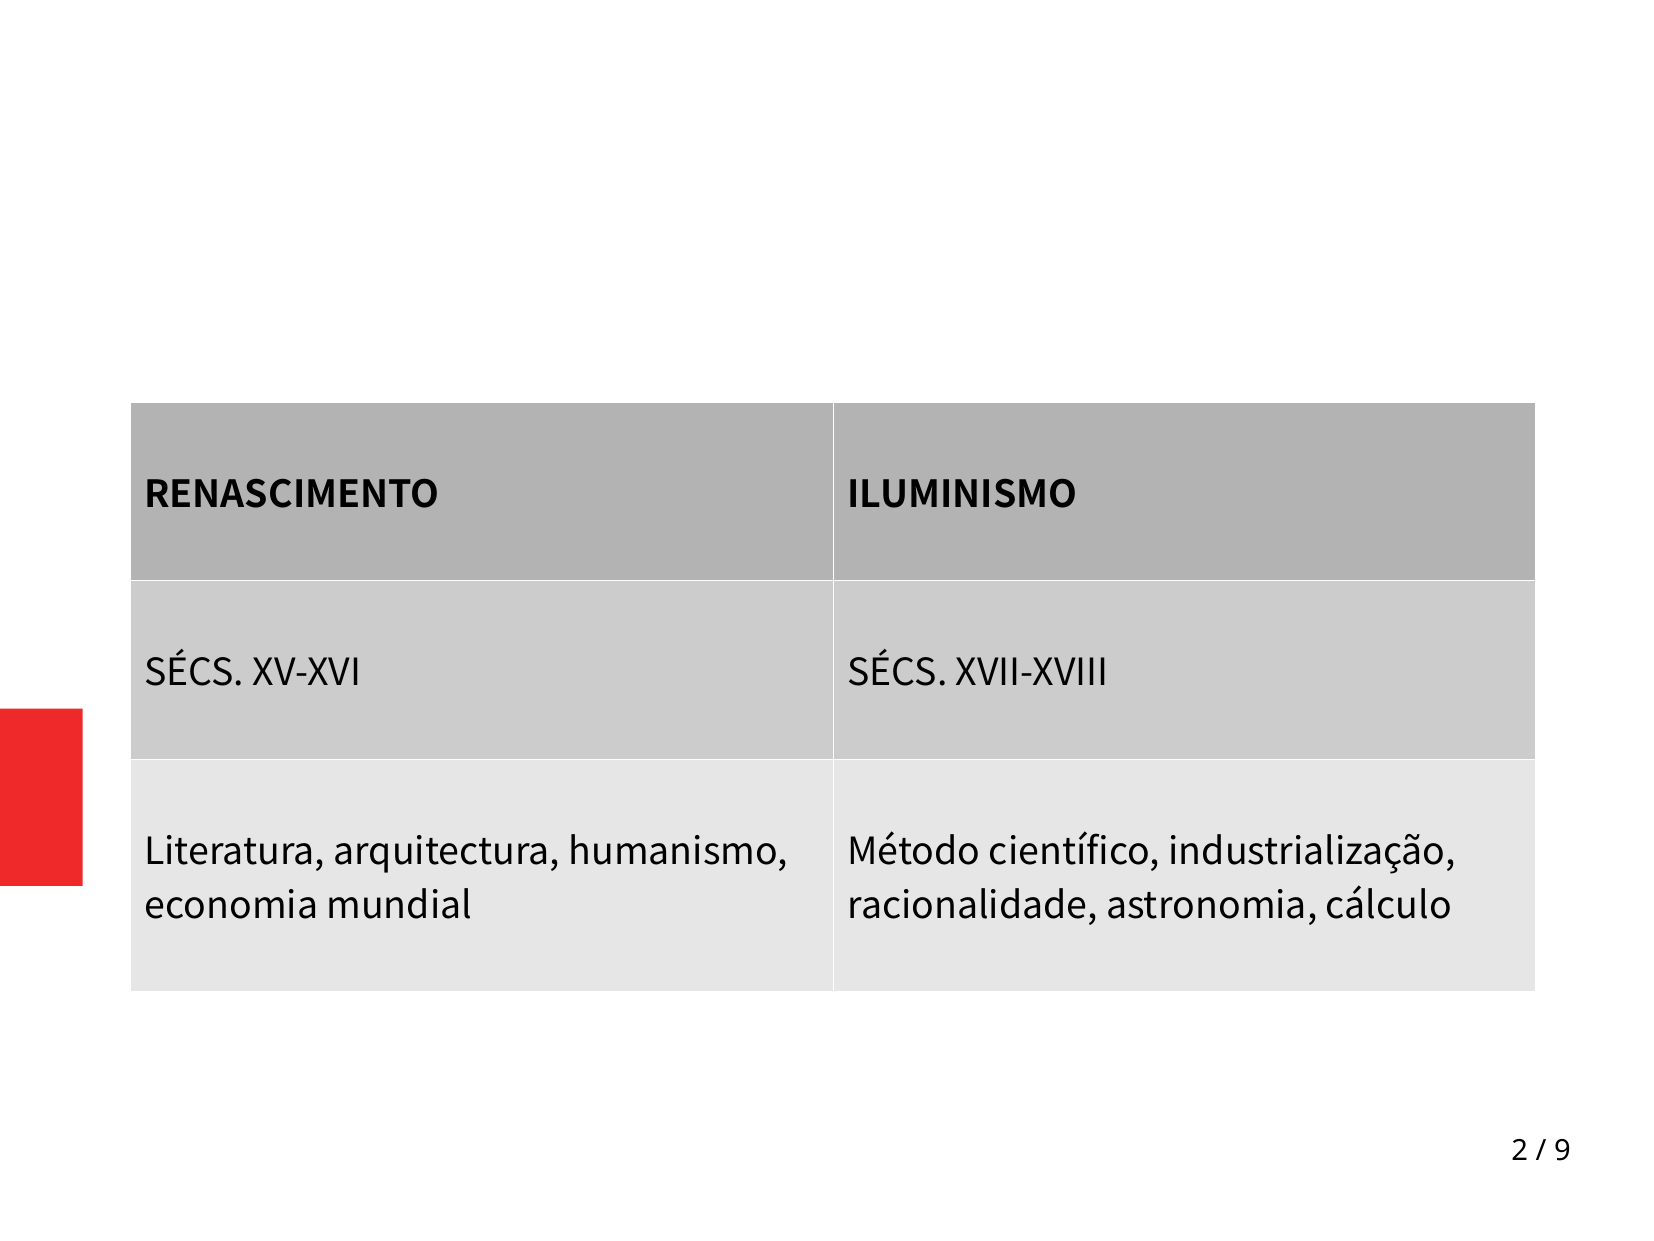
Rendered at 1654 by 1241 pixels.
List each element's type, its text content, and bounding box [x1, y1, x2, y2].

table_cell Literatura, arquitectura, humanismo, economia mundial [131, 760, 833, 991]
table_header RENASCIMENTO [131, 403, 833, 580]
table_header ILUMINISMO [834, 403, 1535, 580]
table_cell Método científico, industrialização, racionalidade, astronomia, cálculo [834, 760, 1535, 991]
table_cell SÉCS. XVII-XVIII [834, 581, 1535, 759]
table_cell SÉCS. XV-XVI [131, 581, 833, 759]
